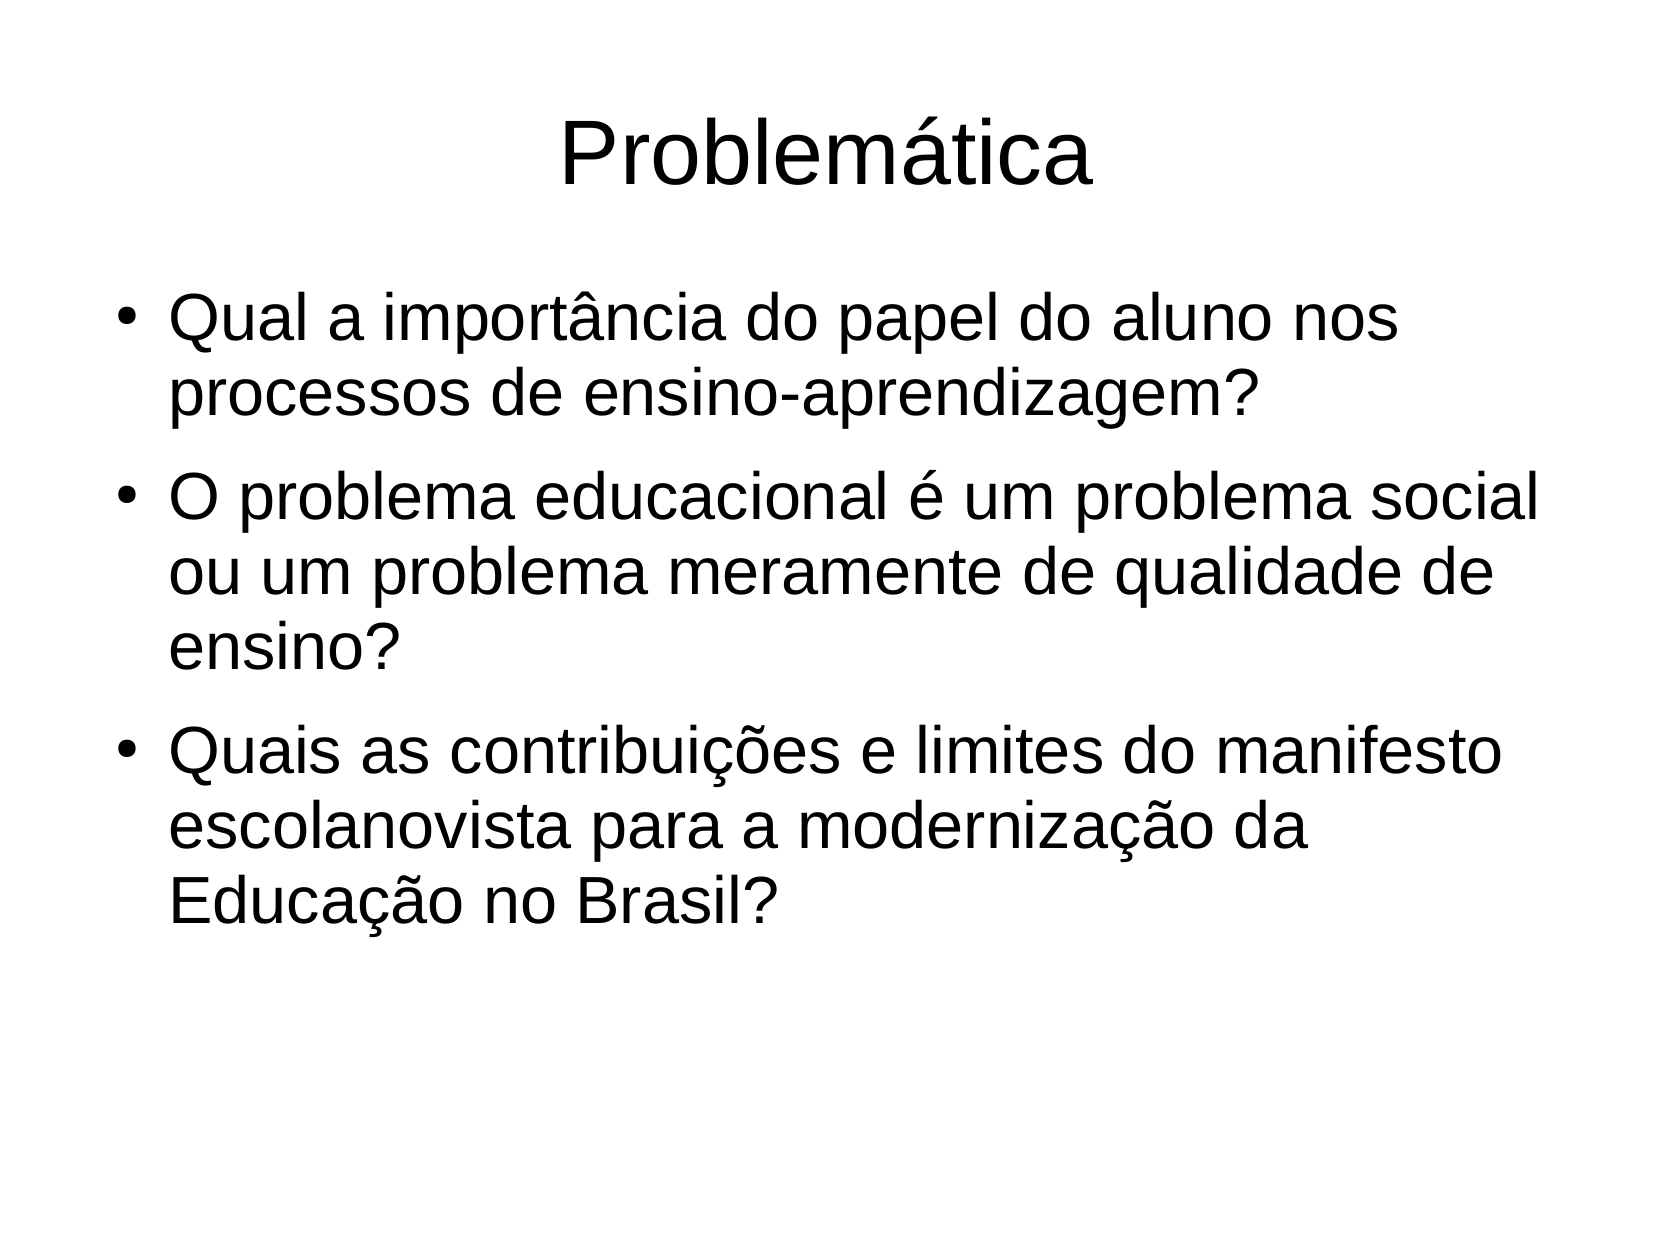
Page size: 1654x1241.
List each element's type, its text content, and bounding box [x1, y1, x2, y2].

list Qual a importância do papel do aluno nos processos de ensino-aprendizagem? O problema educacional é um problema social ou um problema meramente de qualidade de ensino? Quais as contribuições e limites do manifesto escolanovista para a modernização da Educação no Brasil? [97, 280, 1586, 1099]
title Problemática [82, 49, 1571, 257]
